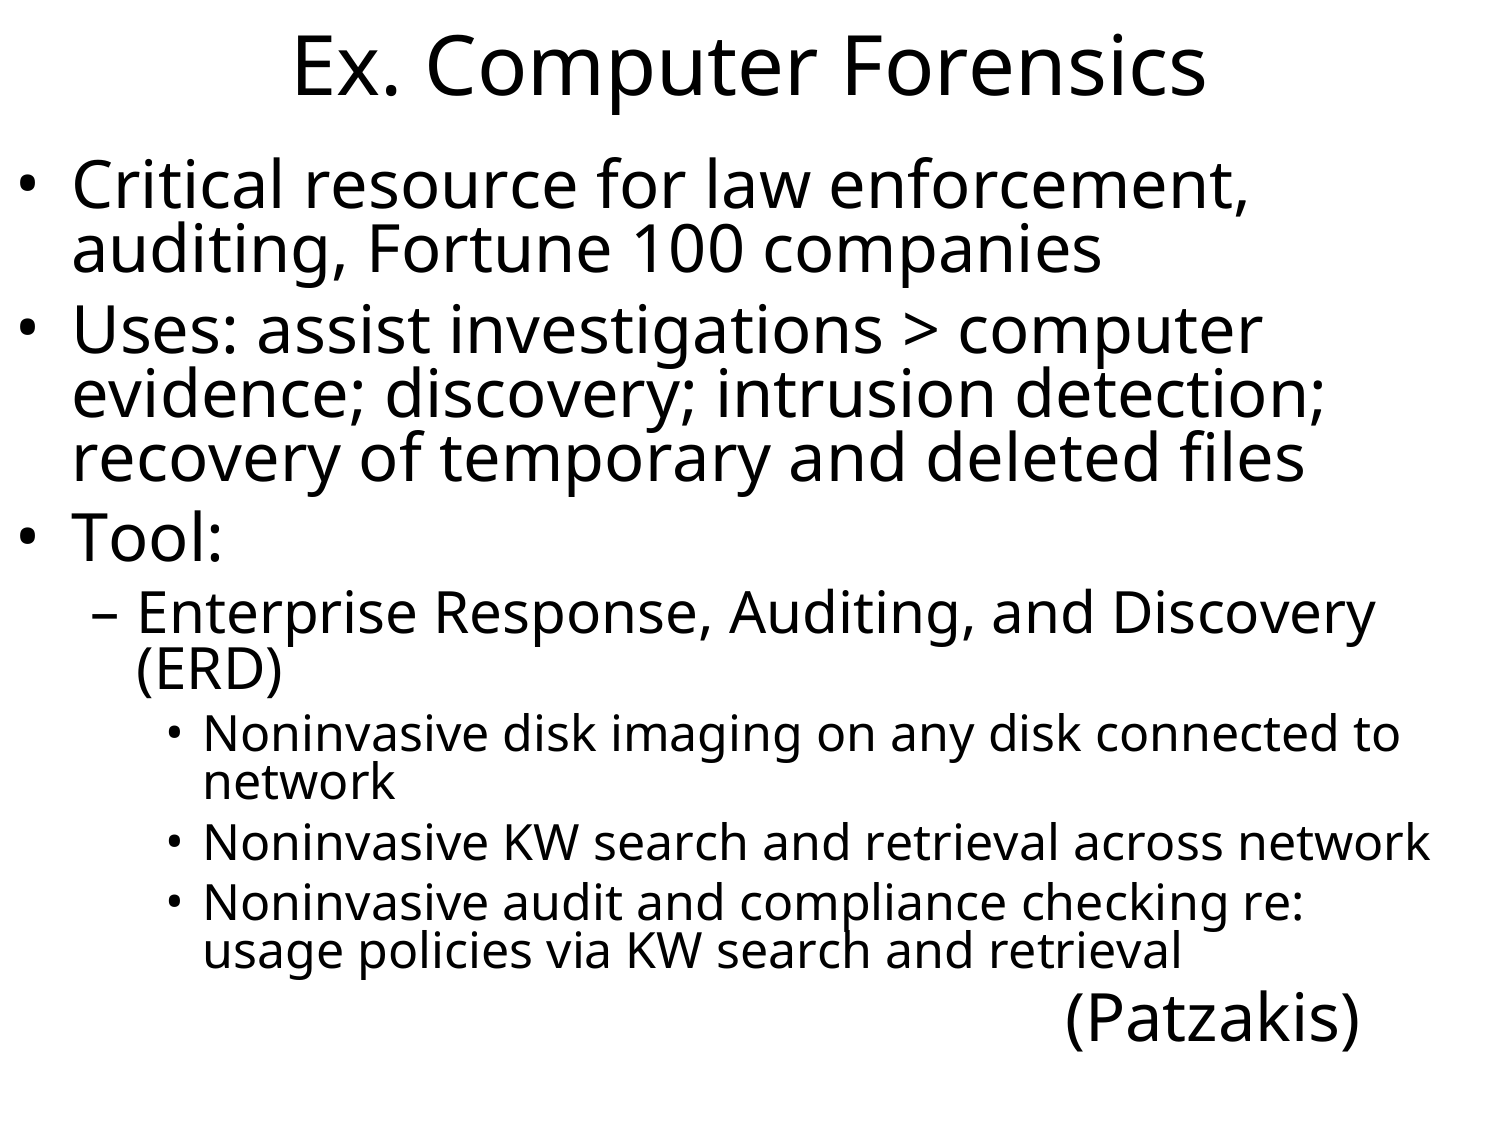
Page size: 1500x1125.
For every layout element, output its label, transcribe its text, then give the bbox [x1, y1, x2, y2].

title Ex. Computer Forensics [112, 0, 1388, 126]
list Critical resource for law enforcement, auditing, Fortune 100 companies Uses: assist investigations > computer evidence; discovery; intrusion detection; recovery of temporary and deleted files Tool: Enterprise Response, Auditing, and Discovery (ERD) Noninvasive disk imaging on any disk connected to network Noninvasive KW search and retrieval across network Noninvasive audit and compliance checking re: usage policies via KW search and retrieval (Patzakis) [0, 149, 1450, 1125]
